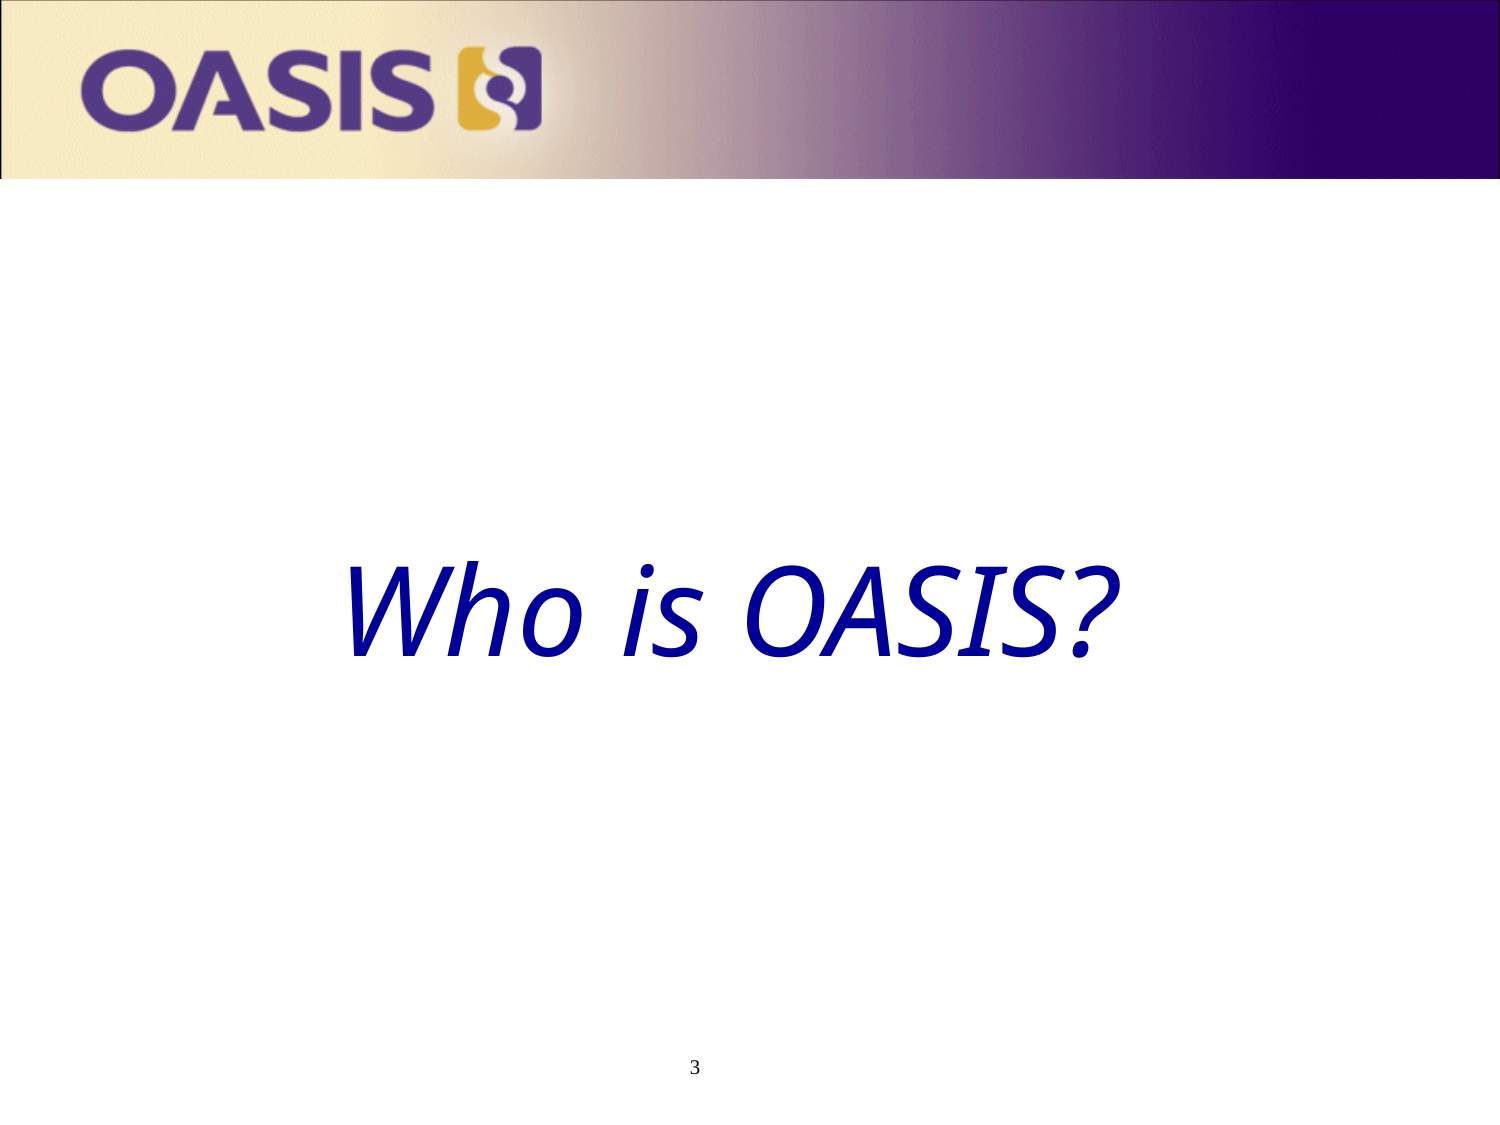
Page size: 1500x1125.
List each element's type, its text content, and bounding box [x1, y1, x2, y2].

picture [0, 0, 1500, 1125]
title Who is OASIS? [68, 415, 1419, 697]
